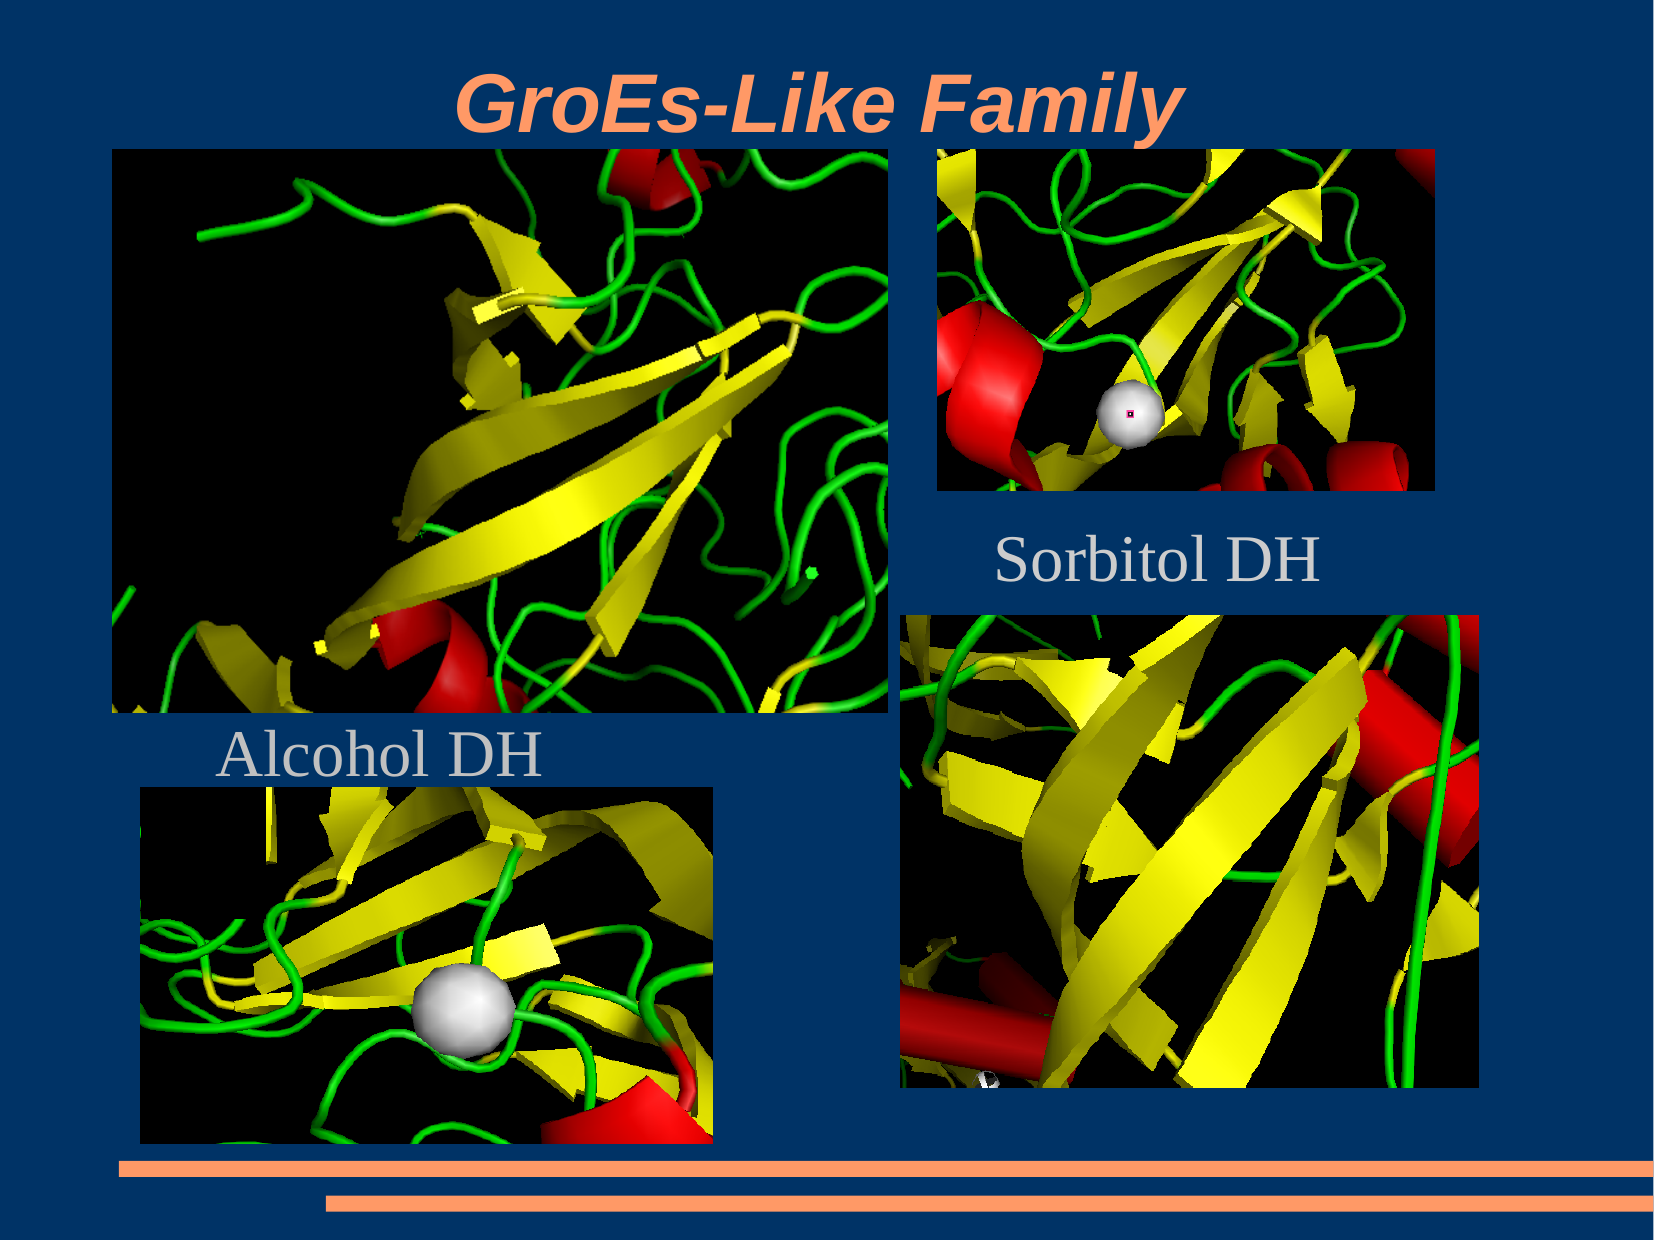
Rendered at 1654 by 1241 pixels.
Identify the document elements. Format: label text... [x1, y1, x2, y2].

text_box Alcohol DH [46, 675, 713, 834]
subtitle Sorbitol DH [825, 479, 1491, 638]
picture [112, 149, 888, 713]
picture [937, 149, 1435, 491]
picture [900, 615, 1479, 1088]
picture [140, 787, 713, 1145]
title GroEs-Like Family [112, 0, 1525, 208]
